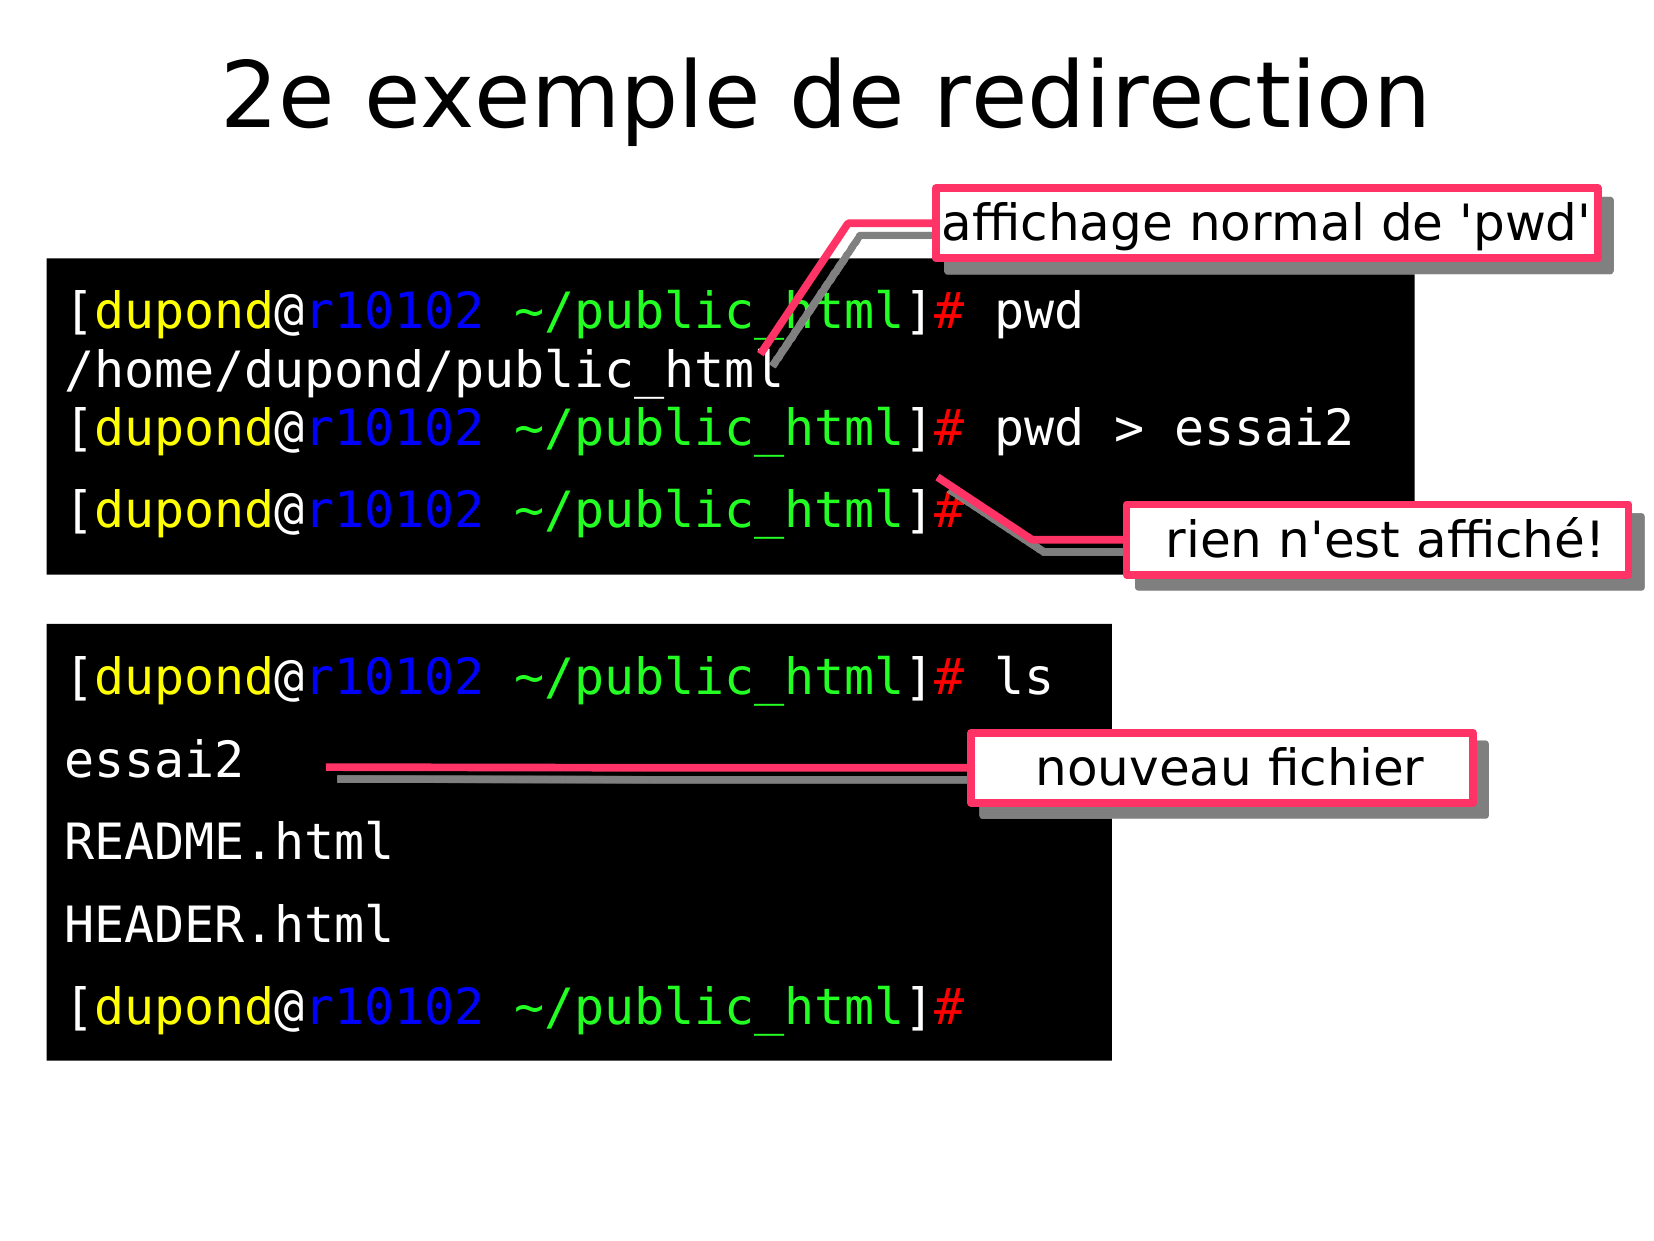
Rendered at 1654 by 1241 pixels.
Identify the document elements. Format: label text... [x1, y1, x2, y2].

text_box nouveau fichier [971, 732, 1474, 803]
text_box affichage normal de 'pwd' [935, 188, 1598, 259]
text_box [dupond@r10102 ~/public_html]# ls essai2 README.html HEADER.html [dupond@r10102 ~/public_html]# [46, 623, 1112, 1061]
text_box rien n'est affiché! [1126, 504, 1629, 575]
text_box [dupond@r10102 ~/public_html]# pwd /home/dupond/public_html [dupond@r10102 ~/public_html]# pwd > essai2 [dupond@r10102 ~/public_html]# [46, 258, 1415, 575]
title 2e exemple de redirection [136, 34, 1518, 158]
